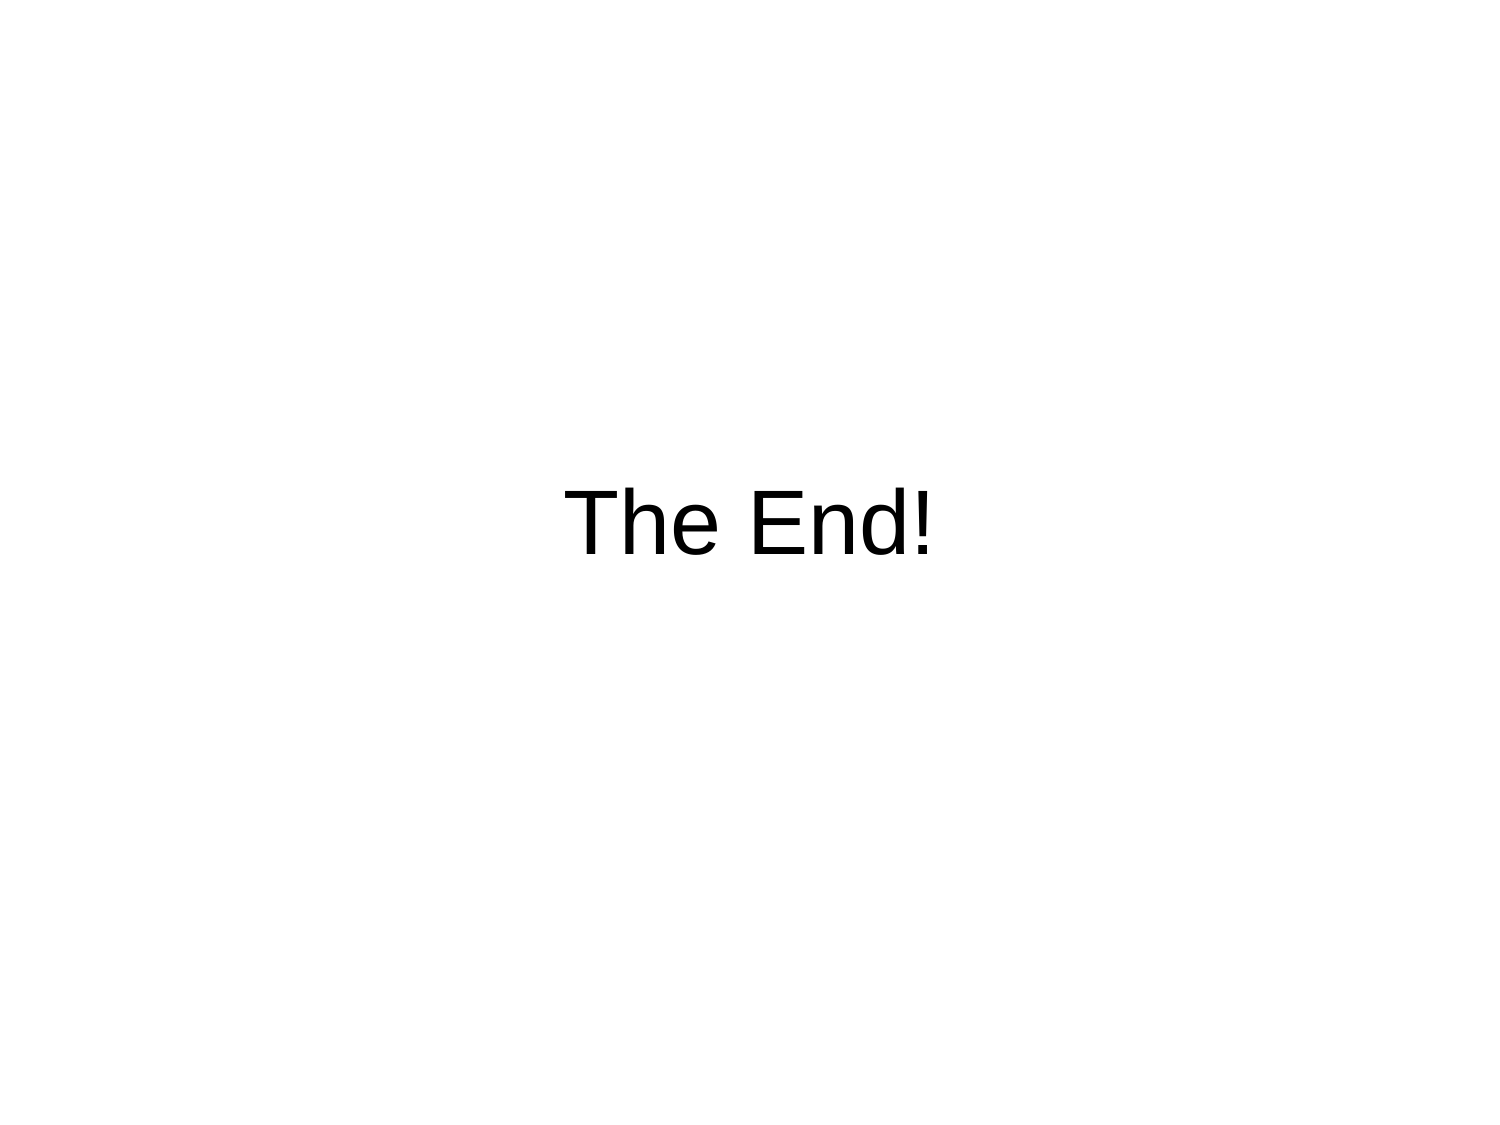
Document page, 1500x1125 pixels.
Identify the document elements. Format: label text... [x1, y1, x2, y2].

title The End! [112, 397, 1388, 639]
